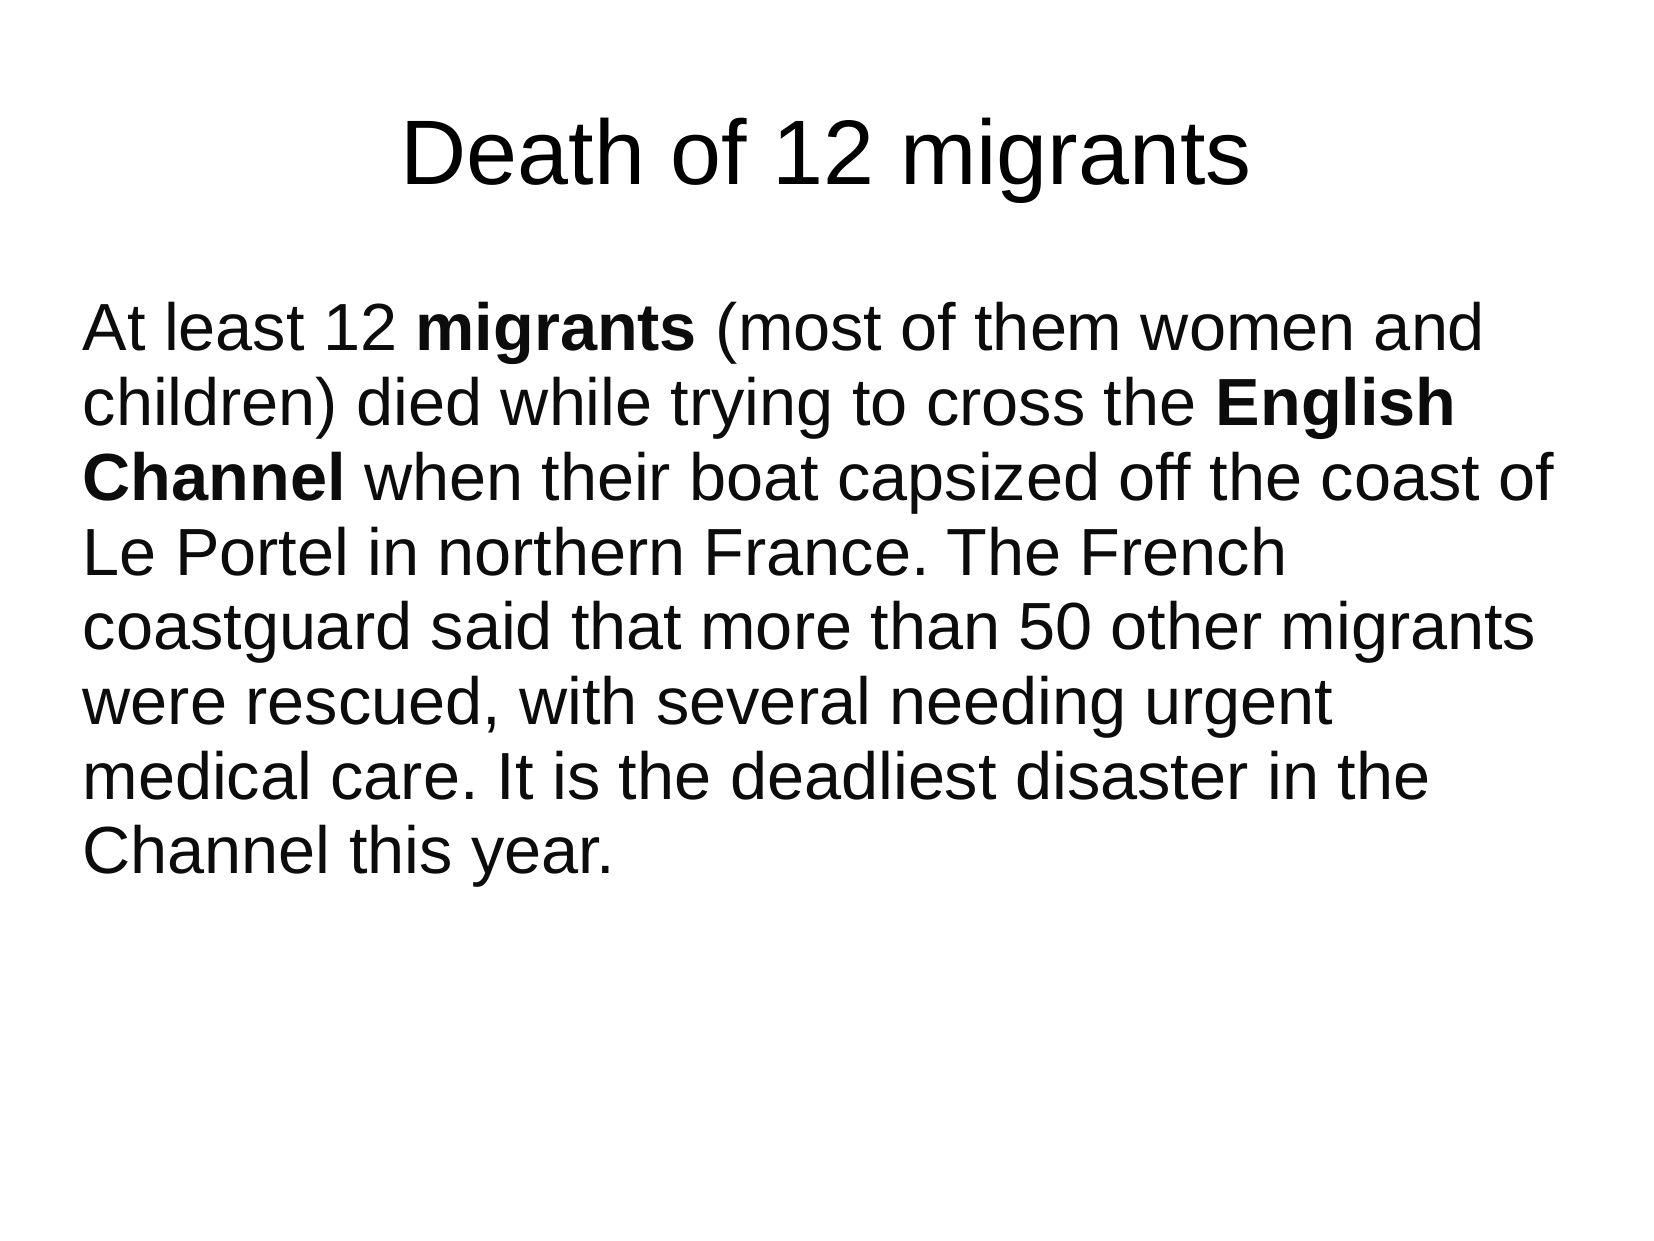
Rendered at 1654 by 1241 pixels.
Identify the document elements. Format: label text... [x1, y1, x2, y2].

list At least 12 migrants (most of them women and children) died while trying to cross the English Channel when their boat capsized off the coast of Le Portel in northern France. The French coastguard said that more than 50 other migrants were rescued, with several needing urgent medical care. It is the deadliest disaster in the Channel this year. [82, 290, 1571, 1109]
title Death of 12 migrants [82, 49, 1571, 257]
